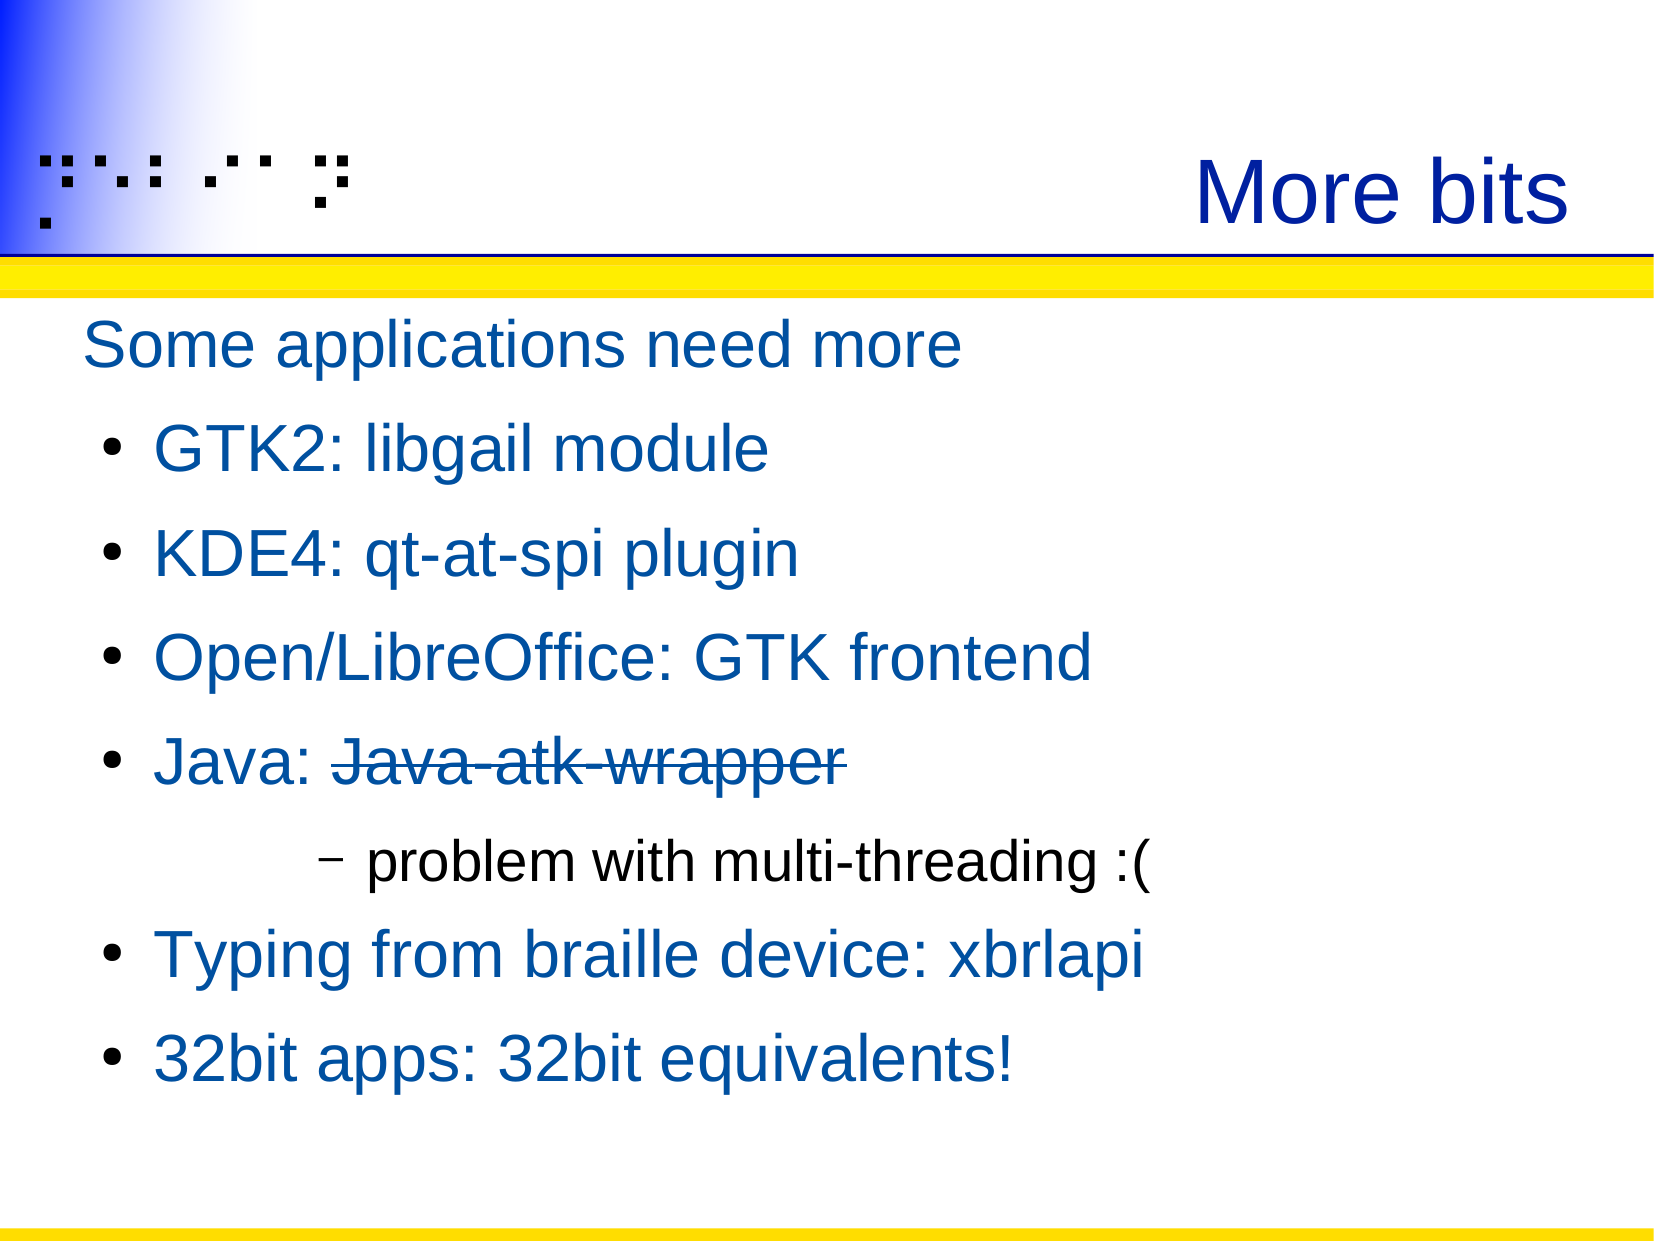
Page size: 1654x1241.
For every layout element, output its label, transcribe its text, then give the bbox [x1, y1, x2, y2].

title More bits [372, 126, 1571, 257]
list Some applications need more GTK2: libgail module KDE4: qt-at-spi plugin Open/LibreOffice: GTK frontend Java: Java-atk-wrapper problem with multi-threading :( Typing from braille device: xbrlapi 32bit apps: 32bit equivalents! [82, 307, 1571, 1126]
